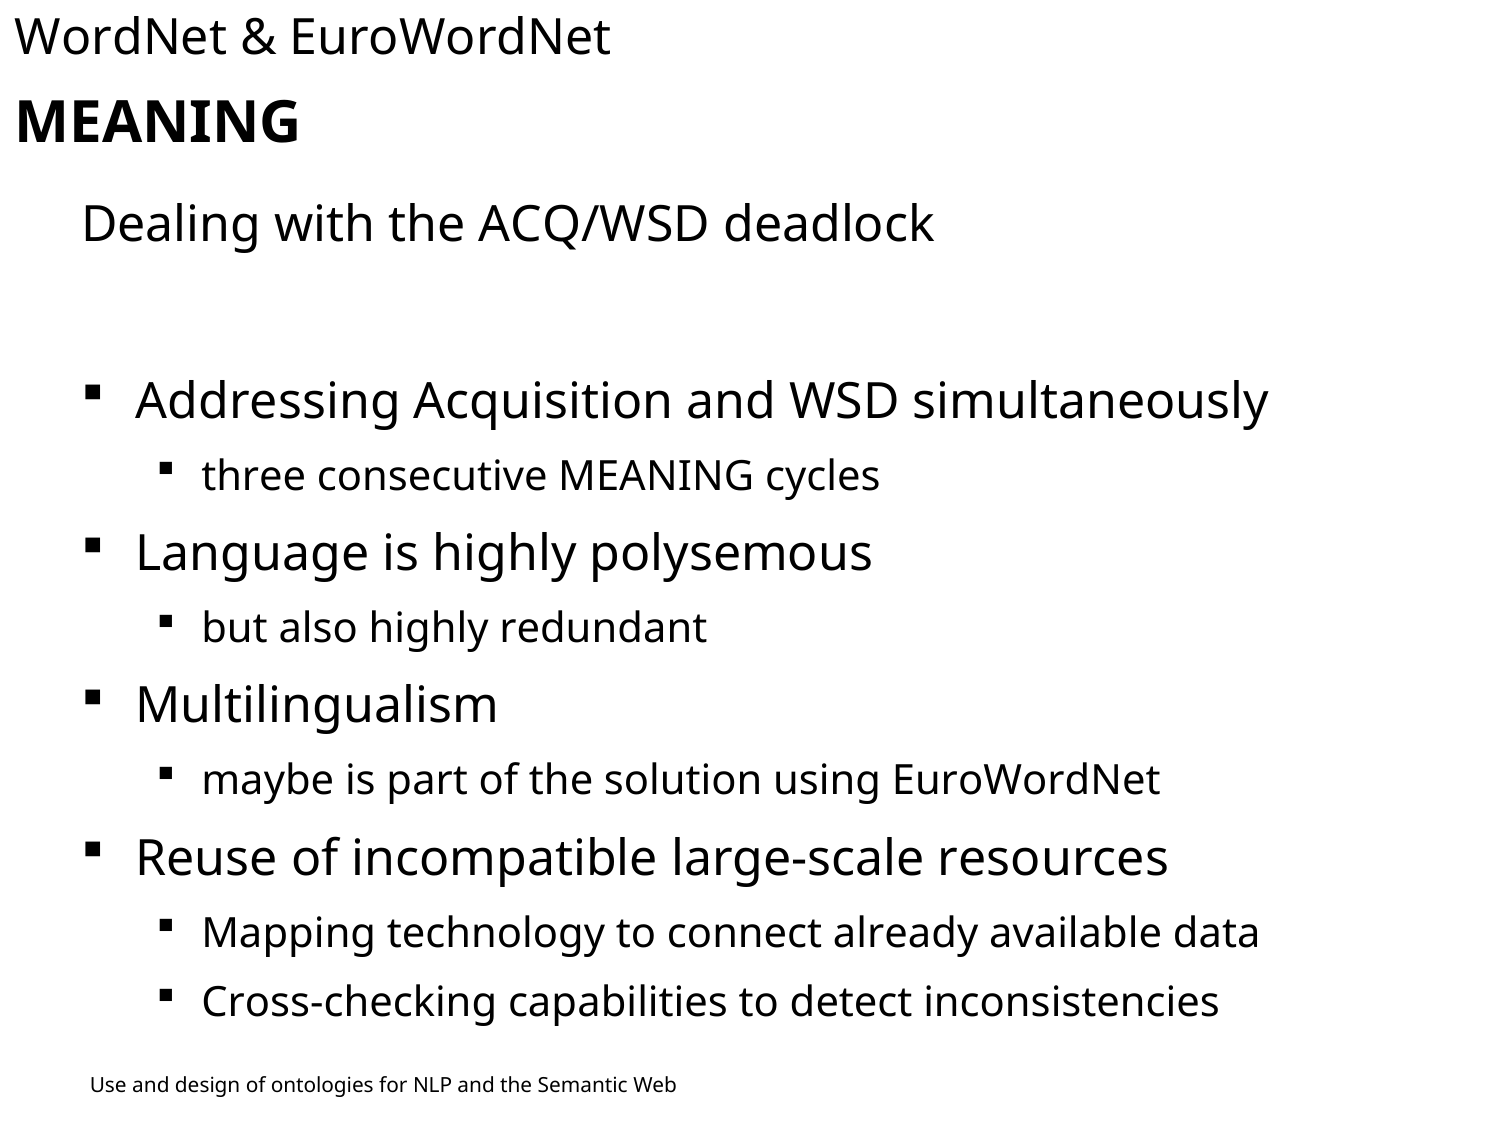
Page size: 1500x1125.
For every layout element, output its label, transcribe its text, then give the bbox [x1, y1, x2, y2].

list Dealing with the ACQ/WSD deadlock Addressing Acquisition and WSD simultaneously three consecutive MEANING cycles Language is highly polysemous but also highly redundant Multilingualism maybe is part of the solution using EuroWordNet Reuse of incompatible large-scale resources Mapping technology to connect already available data Cross-checking capabilities to detect inconsistencies [66, 180, 1430, 1069]
title WordNet & EuroWordNet MEANING [0, 0, 1500, 151]
